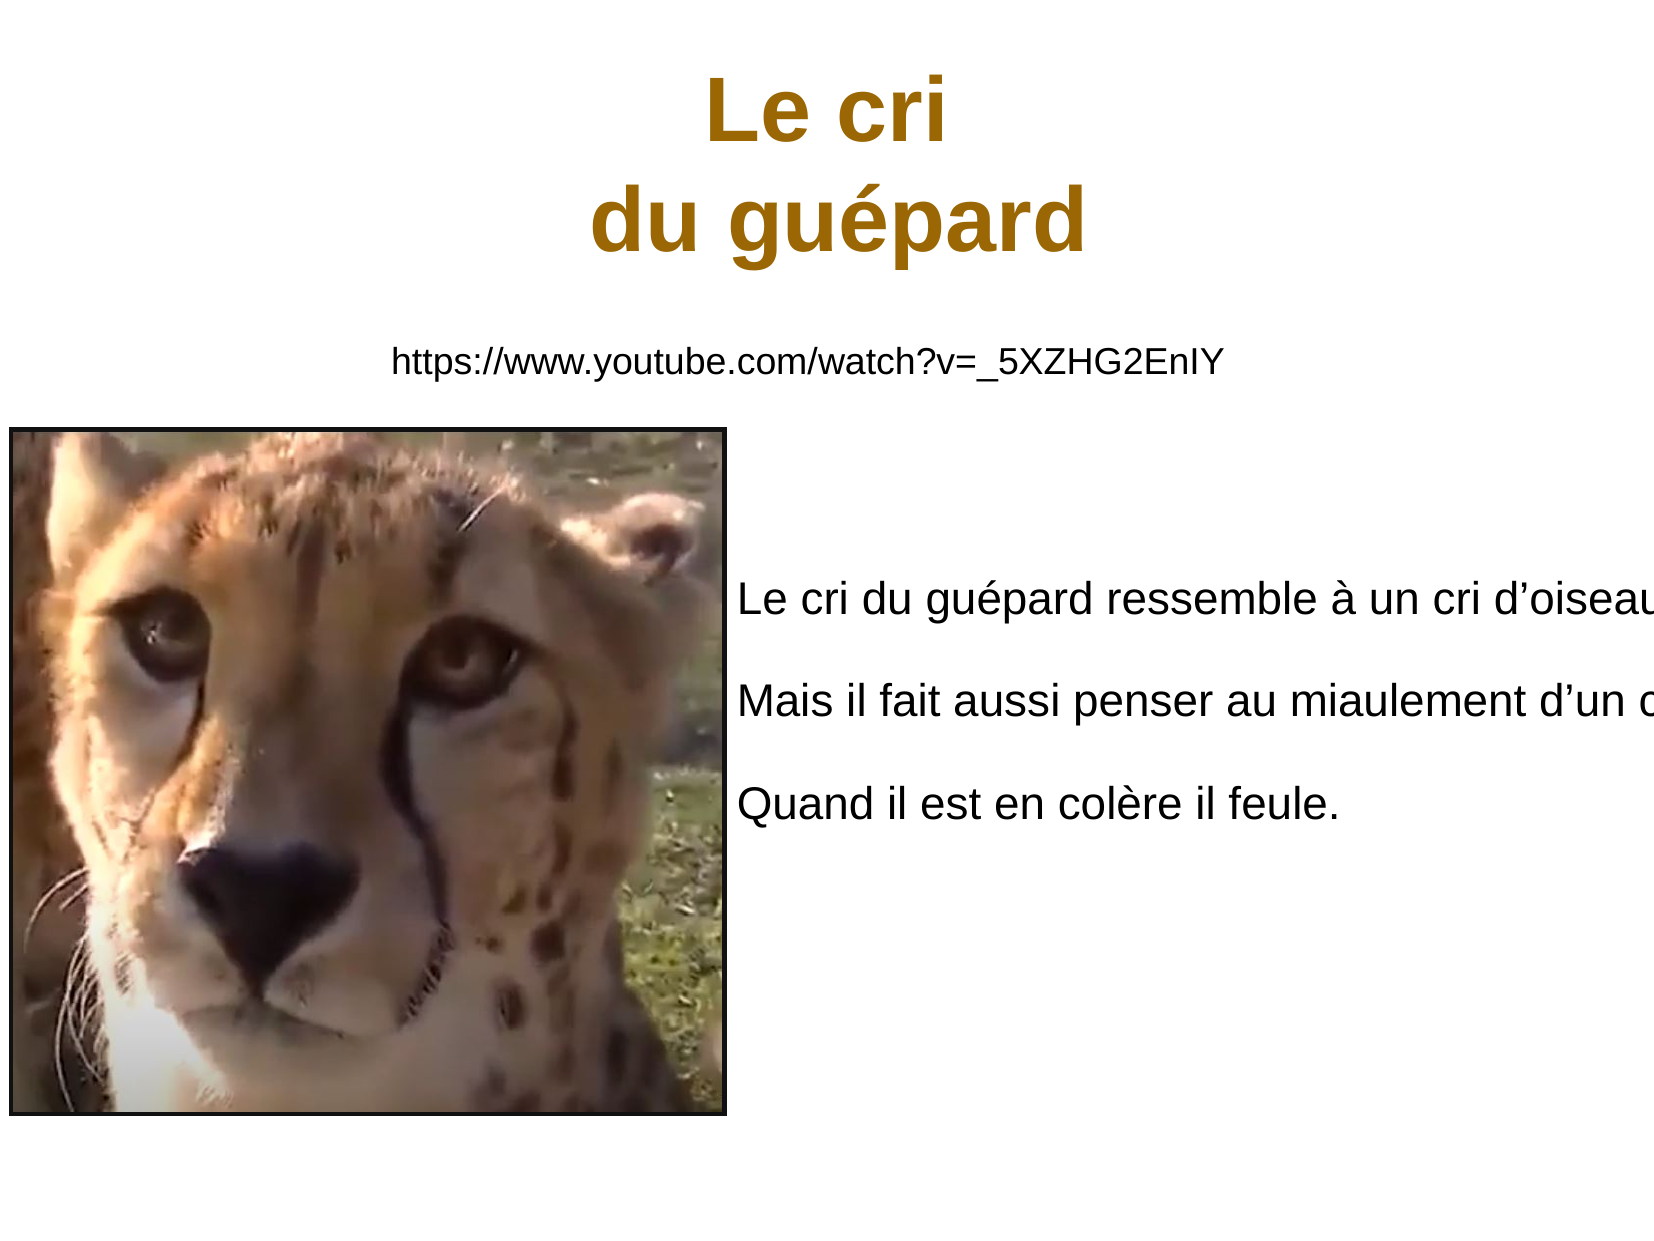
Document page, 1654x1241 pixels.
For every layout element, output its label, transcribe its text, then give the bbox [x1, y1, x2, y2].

text_box https://www.youtube.com/watch?v=_5XZHG2EnIY [376, 332, 1241, 390]
text_box Le cri du guépard ressemble à un cri d’oiseau. Mais il fait aussi penser au miaulement d’un chat. Quand il est en colère il feule. [722, 565, 1384, 939]
picture [13, 431, 723, 1112]
title Le cri du guépard [82, 49, 1571, 257]
